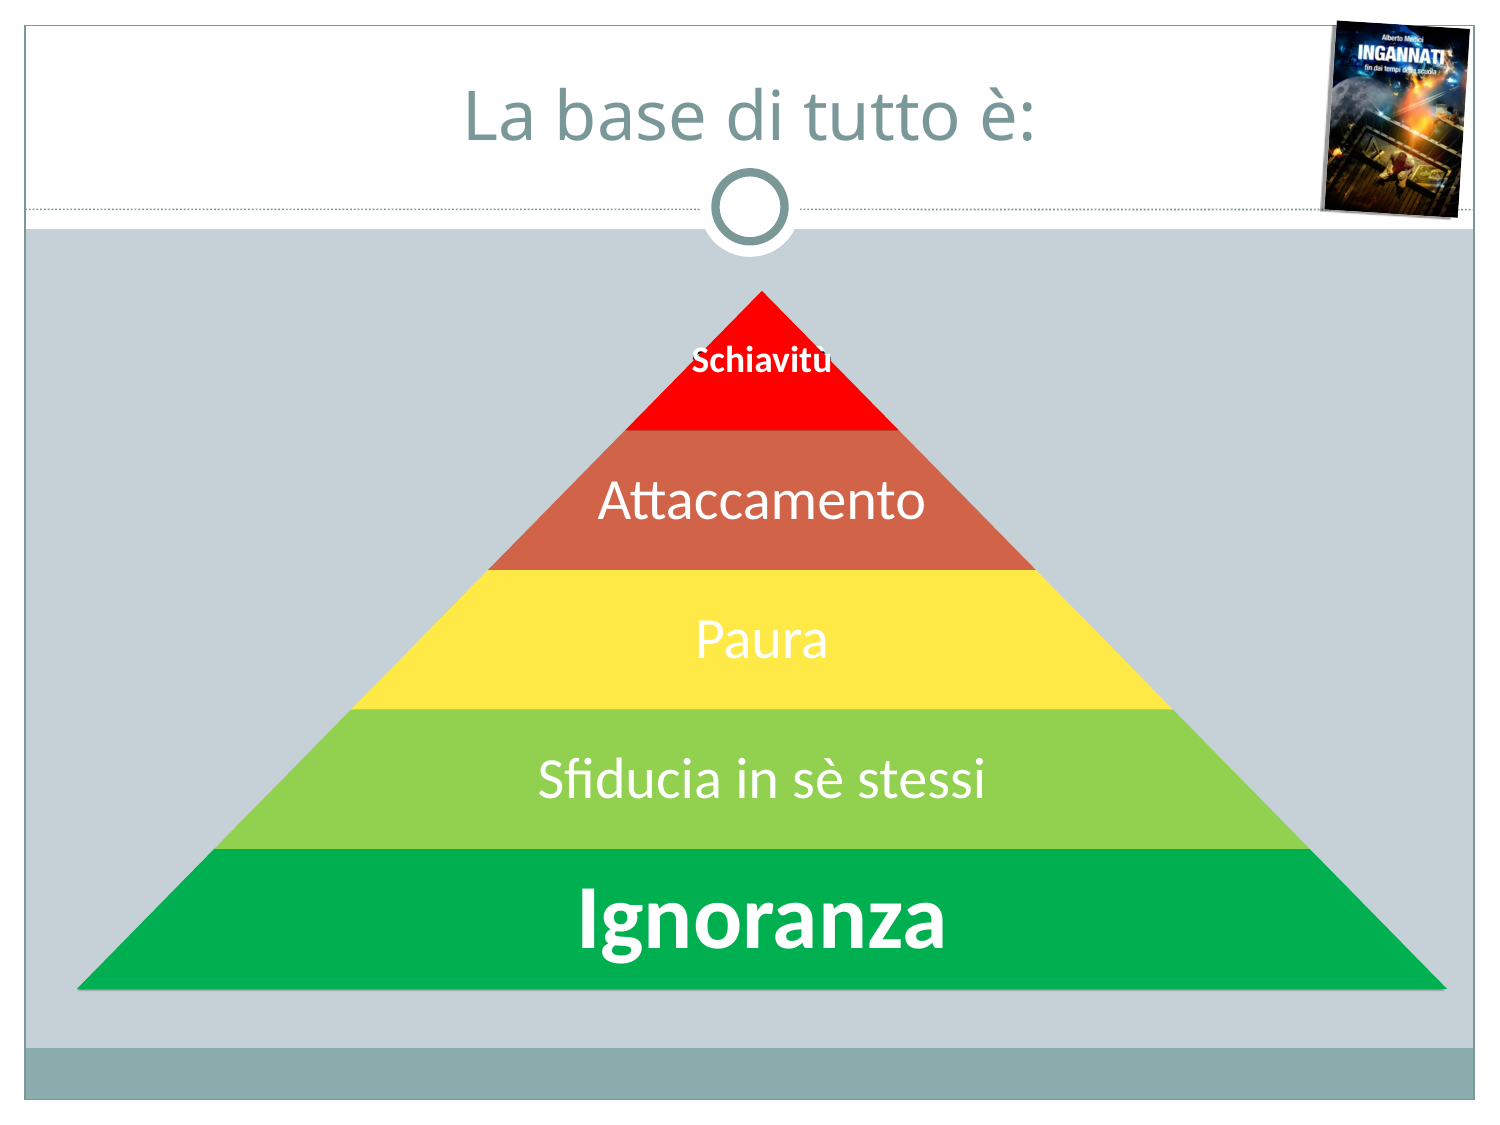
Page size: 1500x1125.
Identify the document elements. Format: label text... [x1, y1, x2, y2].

picture [1324, 20, 1470, 219]
text_box Paura [351, 570, 1173, 709]
text_box Sfiducia in sè stessi [214, 709, 1310, 849]
text_box Attaccamento [487, 430, 1036, 570]
text_box Ignoranza [76, 849, 1448, 989]
title La base di tutto è: [49, 37, 1330, 162]
text_box Schiavitù [625, 290, 899, 430]
